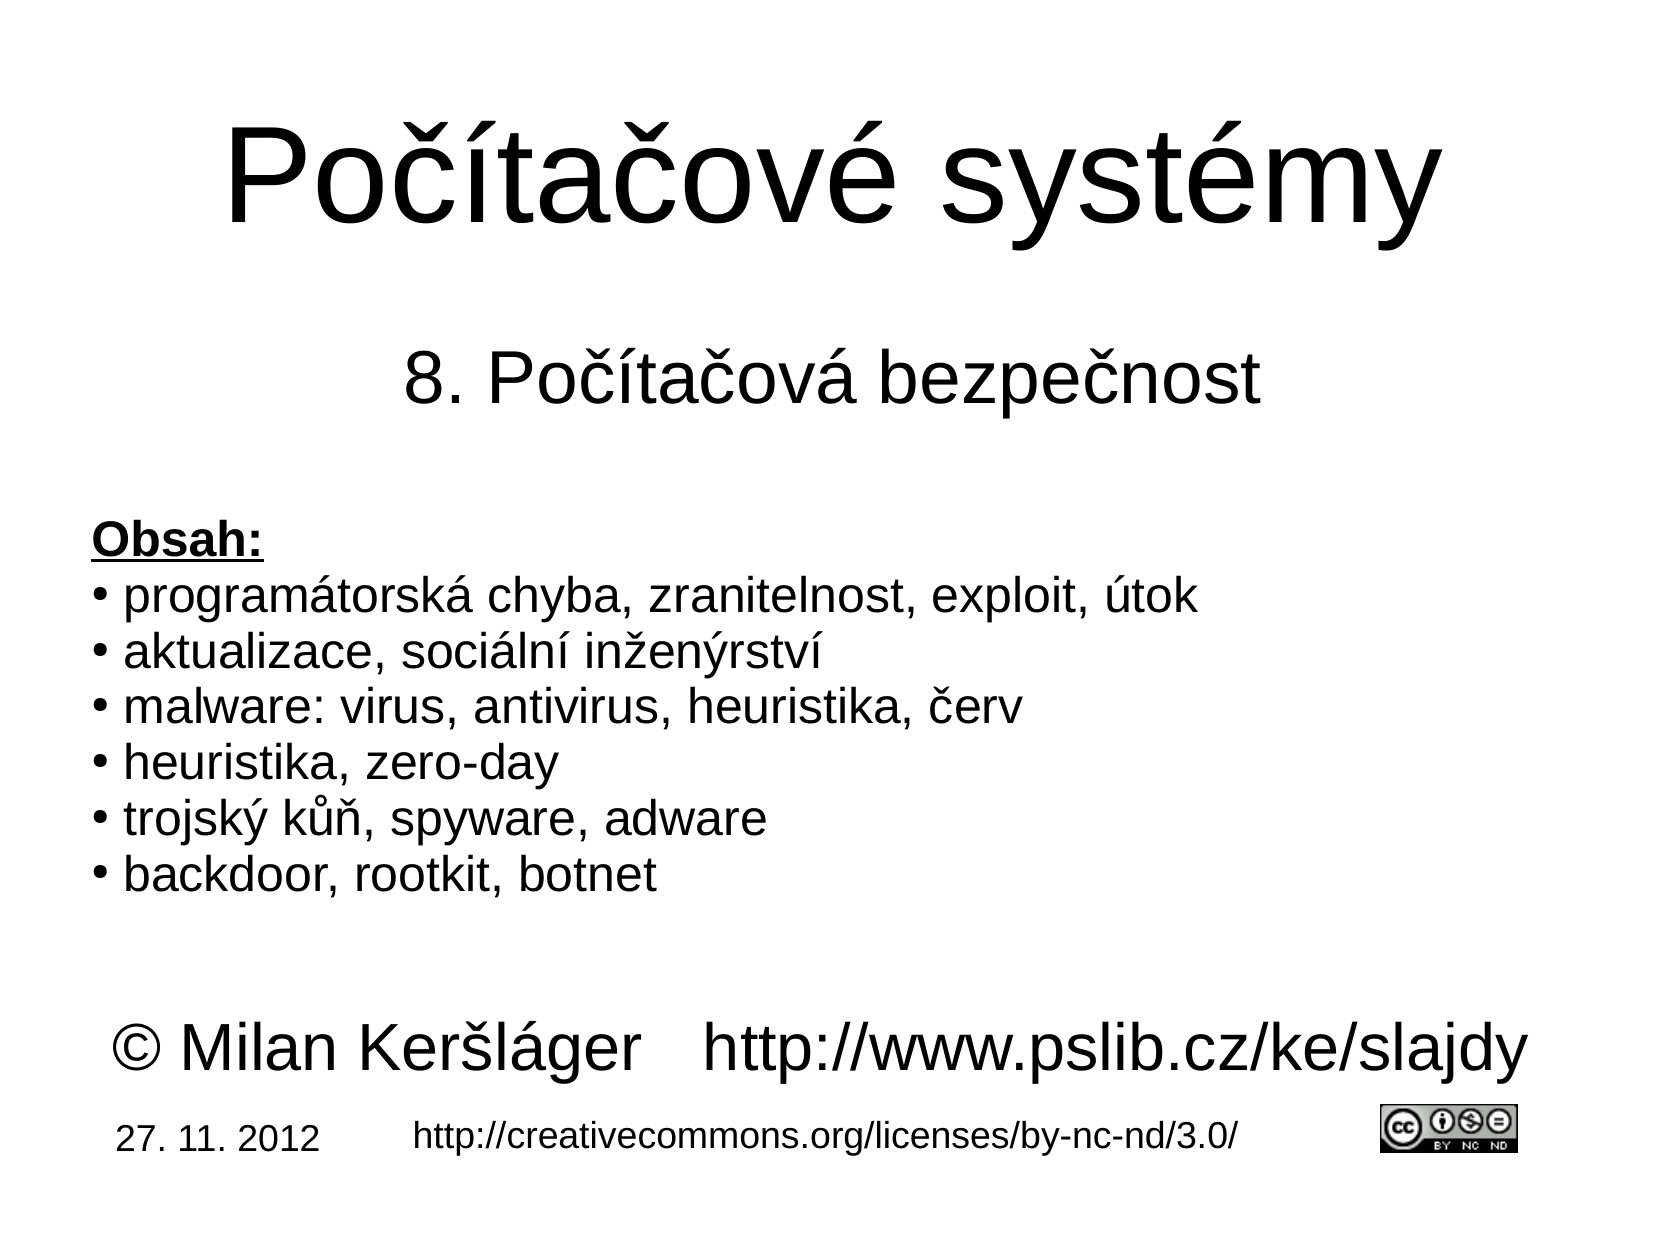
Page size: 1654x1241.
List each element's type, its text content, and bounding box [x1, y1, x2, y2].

text_box 27.11.2012 [100, 1110, 337, 1168]
text_box http://creativecommons.org/licenses/by-nc-nd/3.0/ [339, 1107, 1313, 1165]
title Počítačové systémy 8. Počítačová bezpečnost [88, 56, 1577, 461]
text_box Obsah: programátorská chyba, zranitelnost, exploit, útok aktualizace, sociální inženýrství malware: virus, antivirus, heuristika, červ heuristika, zero-day trojský kůň, spyware, adware backdoor, rootkit, botnet [76, 503, 1583, 1021]
list © Milan Keršláger http://www.pslib.cz/ke/slajdy [76, 1021, 1565, 1087]
picture [1380, 1104, 1518, 1153]
